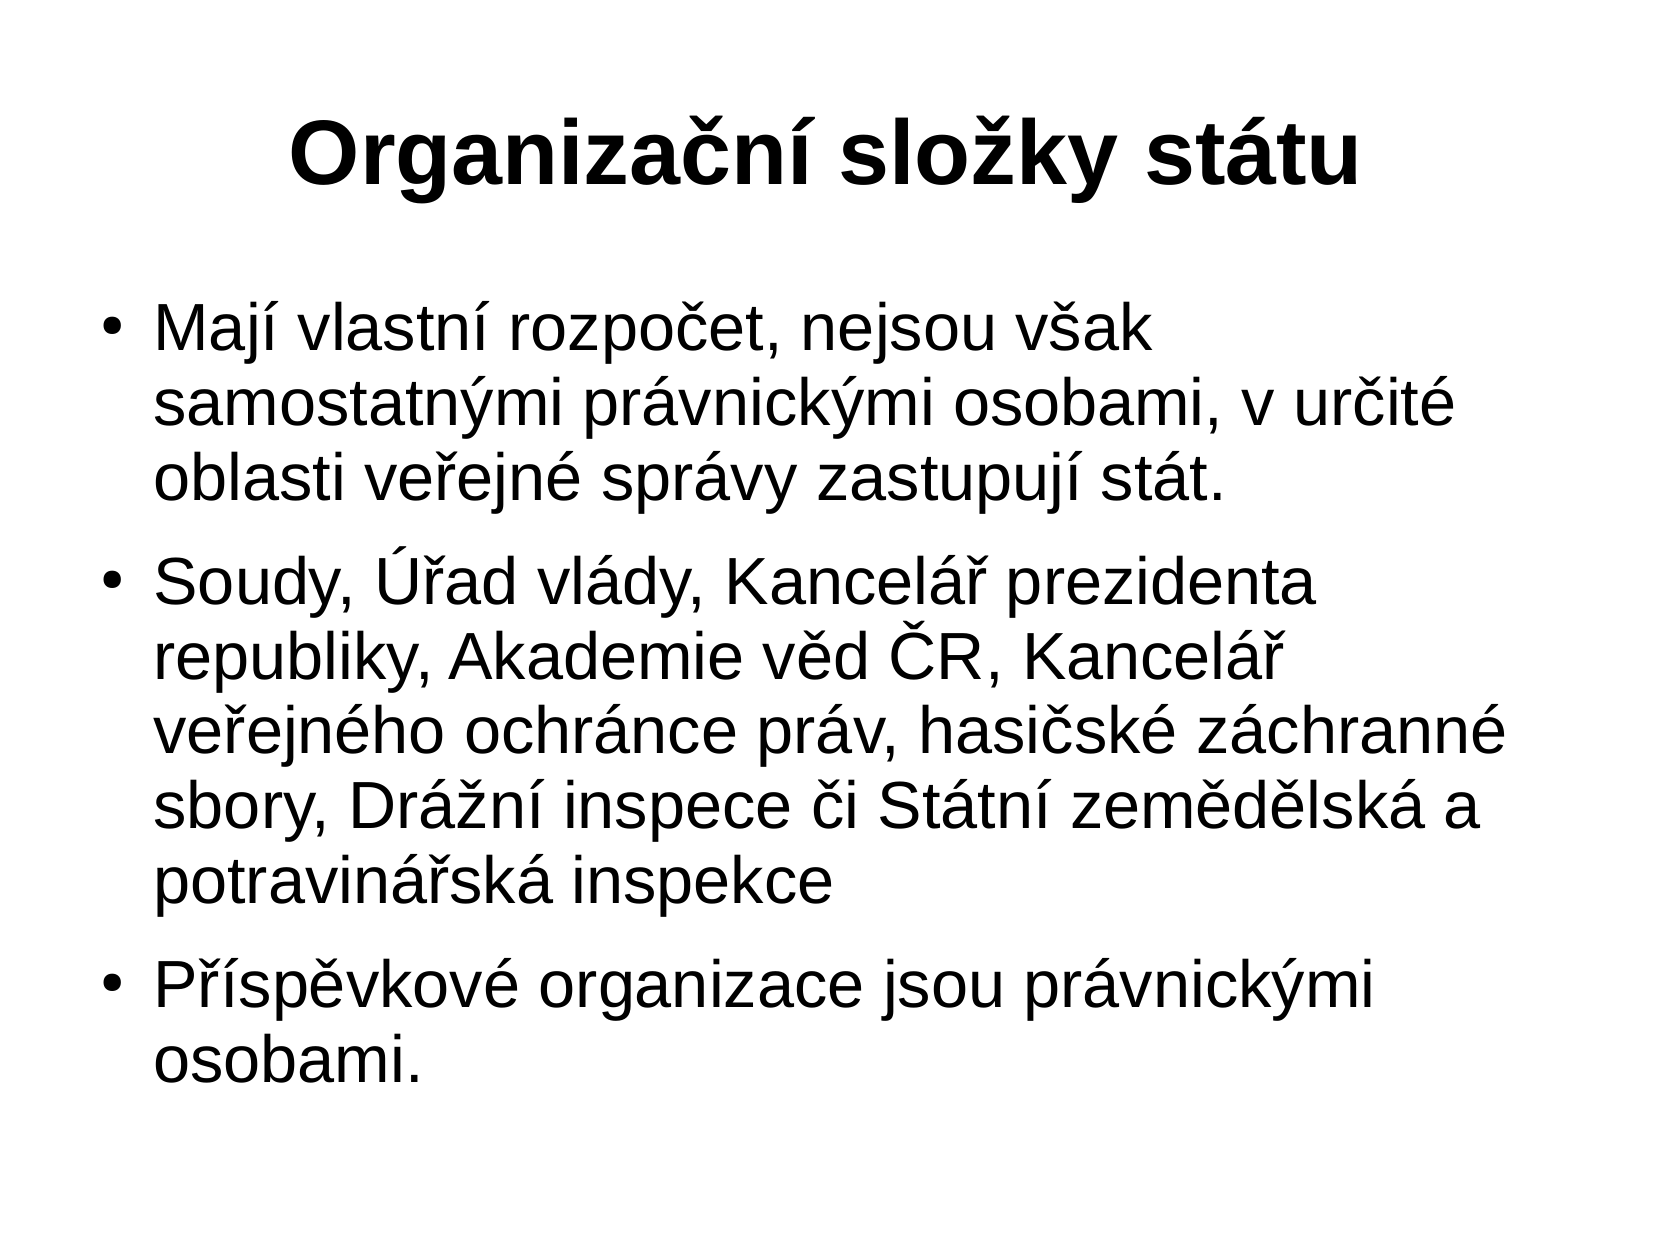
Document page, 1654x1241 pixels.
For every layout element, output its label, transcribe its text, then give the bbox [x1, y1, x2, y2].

title Organizační složky státu [82, 49, 1571, 257]
list Mají vlastní rozpočet, nejsou však samostatnými právnickými osobami, v určité oblasti veřejné správy zastupují stát. Soudy, Úřad vlády, Kancelář prezidenta republiky, Akademie věd ČR, Kancelář veřejného ochránce práv, hasičské záchranné sbory, Drážní inspece či Státní zemědělská a potravinářská inspekce Příspěvkové organizace jsou právnickými osobami. [82, 290, 1571, 1109]
